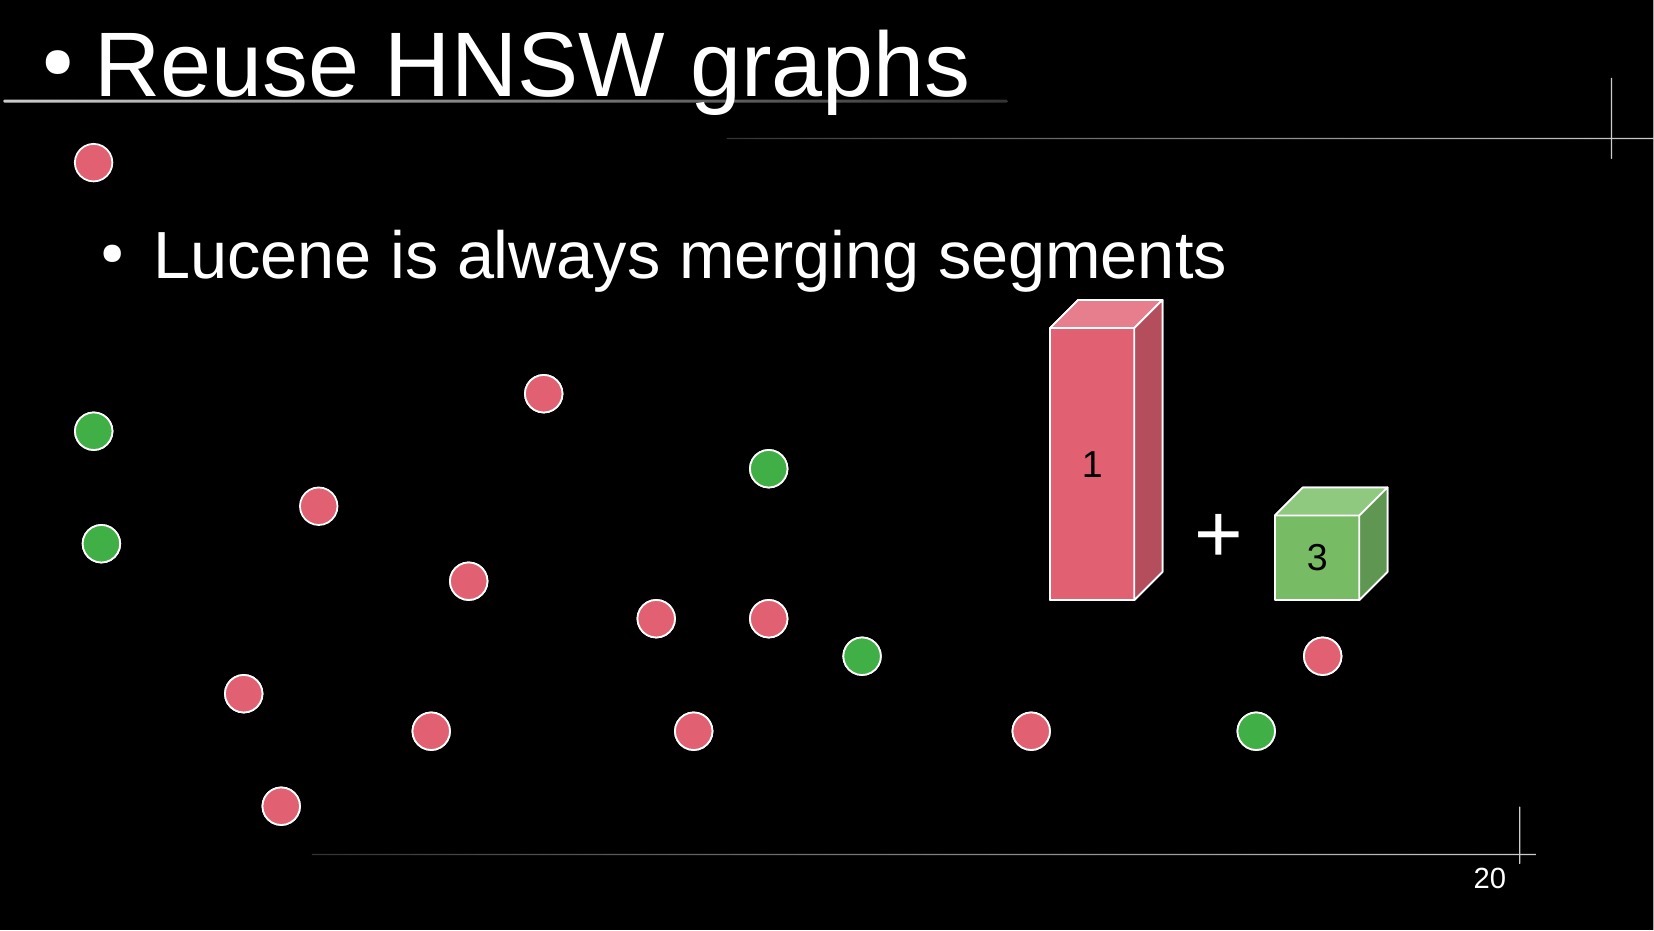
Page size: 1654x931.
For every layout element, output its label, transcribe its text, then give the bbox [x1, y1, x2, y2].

list Lucene is always merging segments [82, 217, 1571, 301]
title Reuse HNSW graphs [23, 11, 1589, 119]
text_box [843, 637, 881, 676]
text_box [524, 374, 563, 413]
text_box [74, 143, 113, 182]
text_box [412, 712, 451, 751]
text_box [74, 412, 113, 451]
text_box [749, 599, 788, 638]
text_box 3 [1274, 516, 1359, 601]
text_box [262, 787, 301, 826]
text_box + [1180, 479, 1232, 588]
text_box [82, 524, 121, 563]
text_box [749, 449, 788, 488]
text_box [674, 712, 713, 751]
text_box [299, 487, 338, 526]
text_box [224, 674, 263, 713]
text_box [1303, 637, 1342, 676]
text_box [1237, 712, 1276, 751]
text_box [1012, 712, 1051, 751]
text_box [637, 599, 676, 638]
text_box 1 [1049, 329, 1134, 601]
text_box [449, 562, 488, 601]
